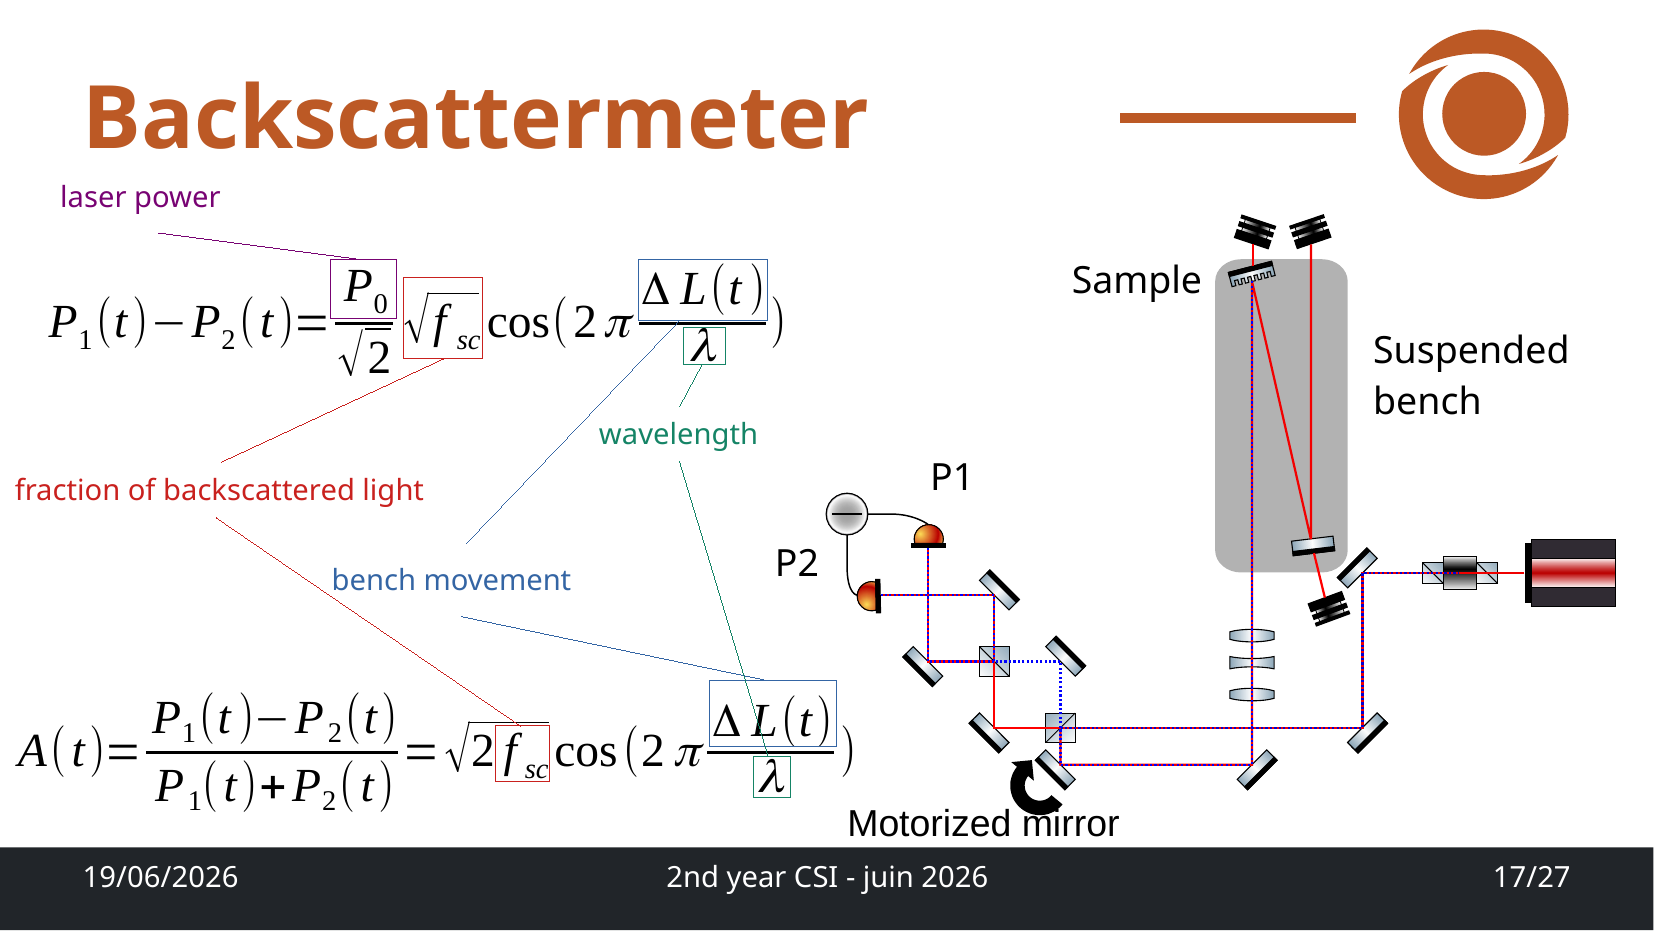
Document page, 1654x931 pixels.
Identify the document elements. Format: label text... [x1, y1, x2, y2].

title Backscattermeter [82, 37, 1241, 193]
text_box laser power [45, 168, 296, 237]
chart [331, 260, 396, 318]
text_box P2 [760, 529, 849, 597]
picture [767, 207, 1625, 798]
text_box P1 [915, 442, 1004, 511]
text_box Motorized mirror [832, 794, 1139, 852]
text_box [1010, 760, 1034, 794]
text_box Sample [1057, 246, 1235, 315]
text_box Suspended bench [1358, 316, 1625, 443]
text_box fraction of backscattered light [0, 462, 474, 519]
picture [767, 681, 836, 688]
text_box wavelength [584, 406, 790, 462]
text_box bench movement [316, 551, 610, 608]
chart [710, 688, 836, 746]
chart [0, 688, 868, 818]
chart [33, 259, 798, 384]
chart [639, 260, 767, 320]
